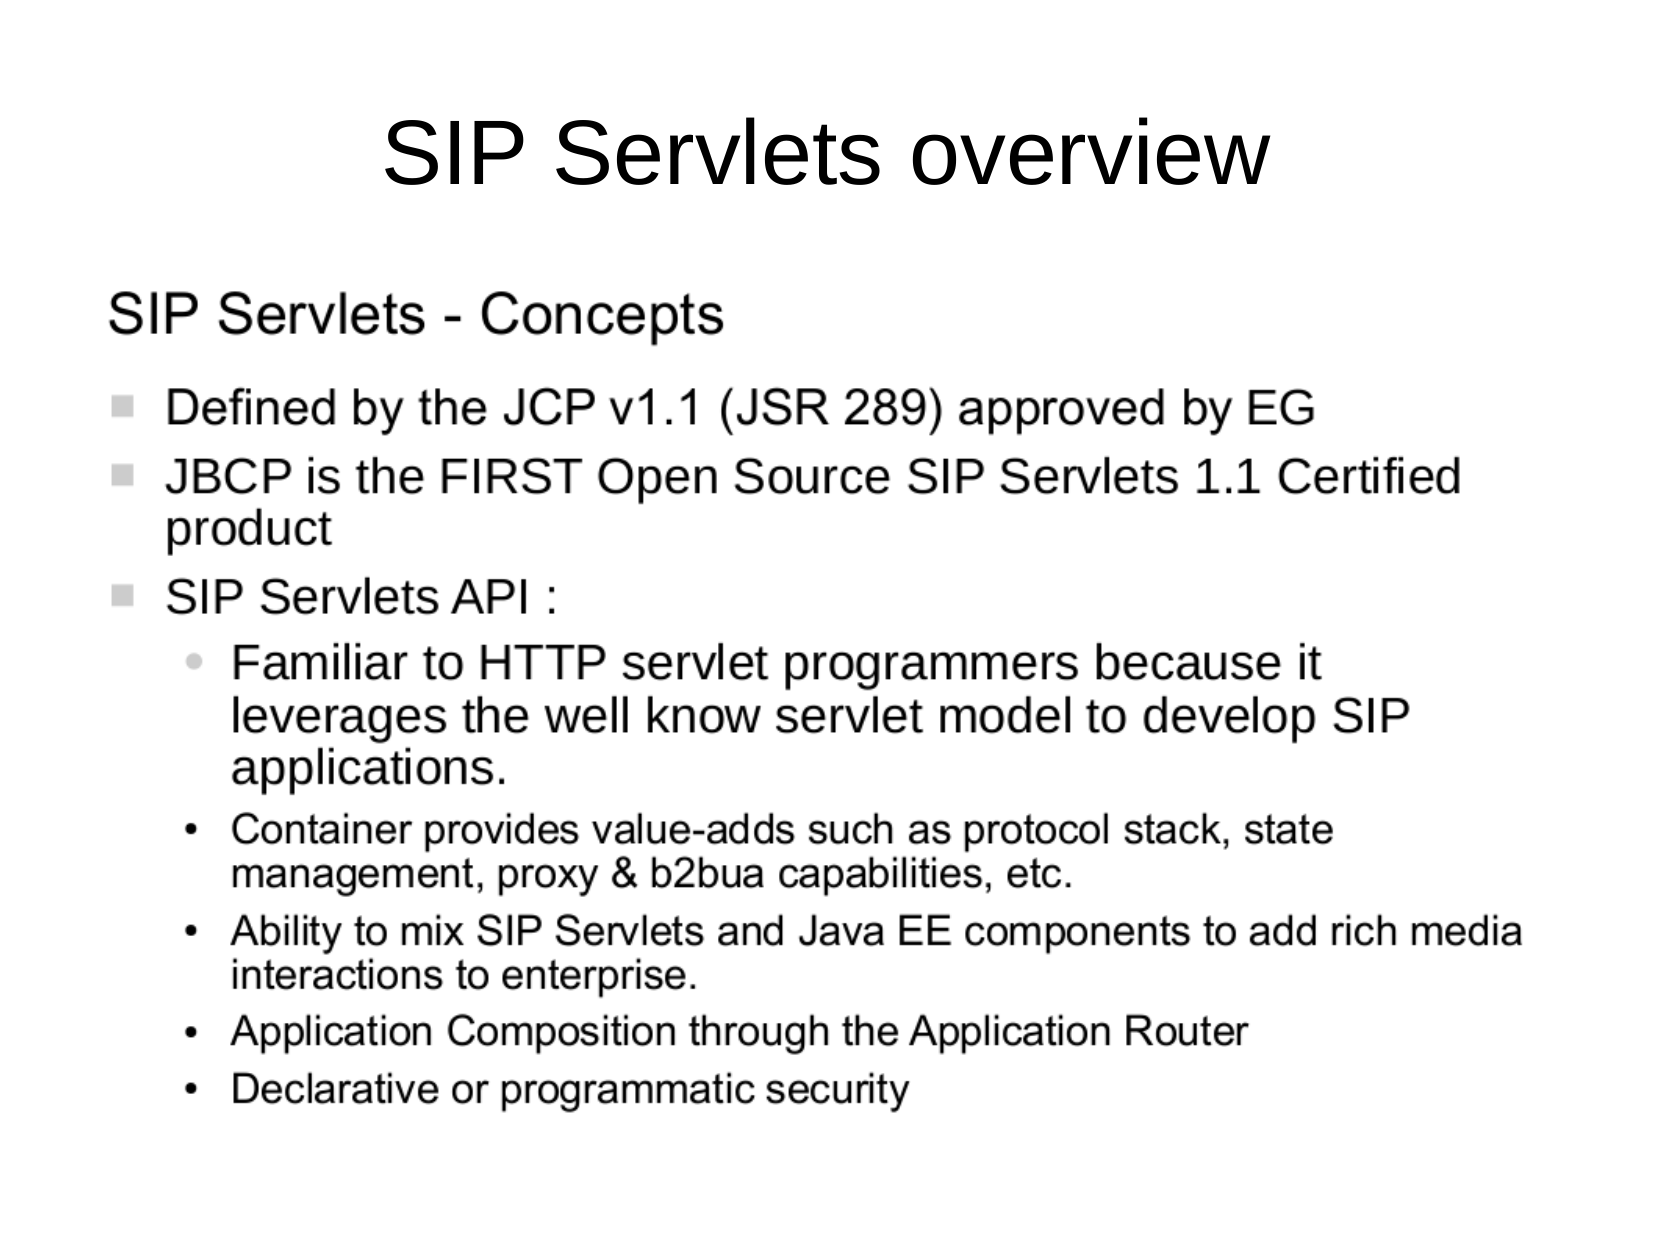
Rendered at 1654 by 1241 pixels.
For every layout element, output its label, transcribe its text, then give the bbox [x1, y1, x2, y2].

title SIP Servlets overview [82, 56, 1571, 250]
picture [54, 262, 1613, 1219]
